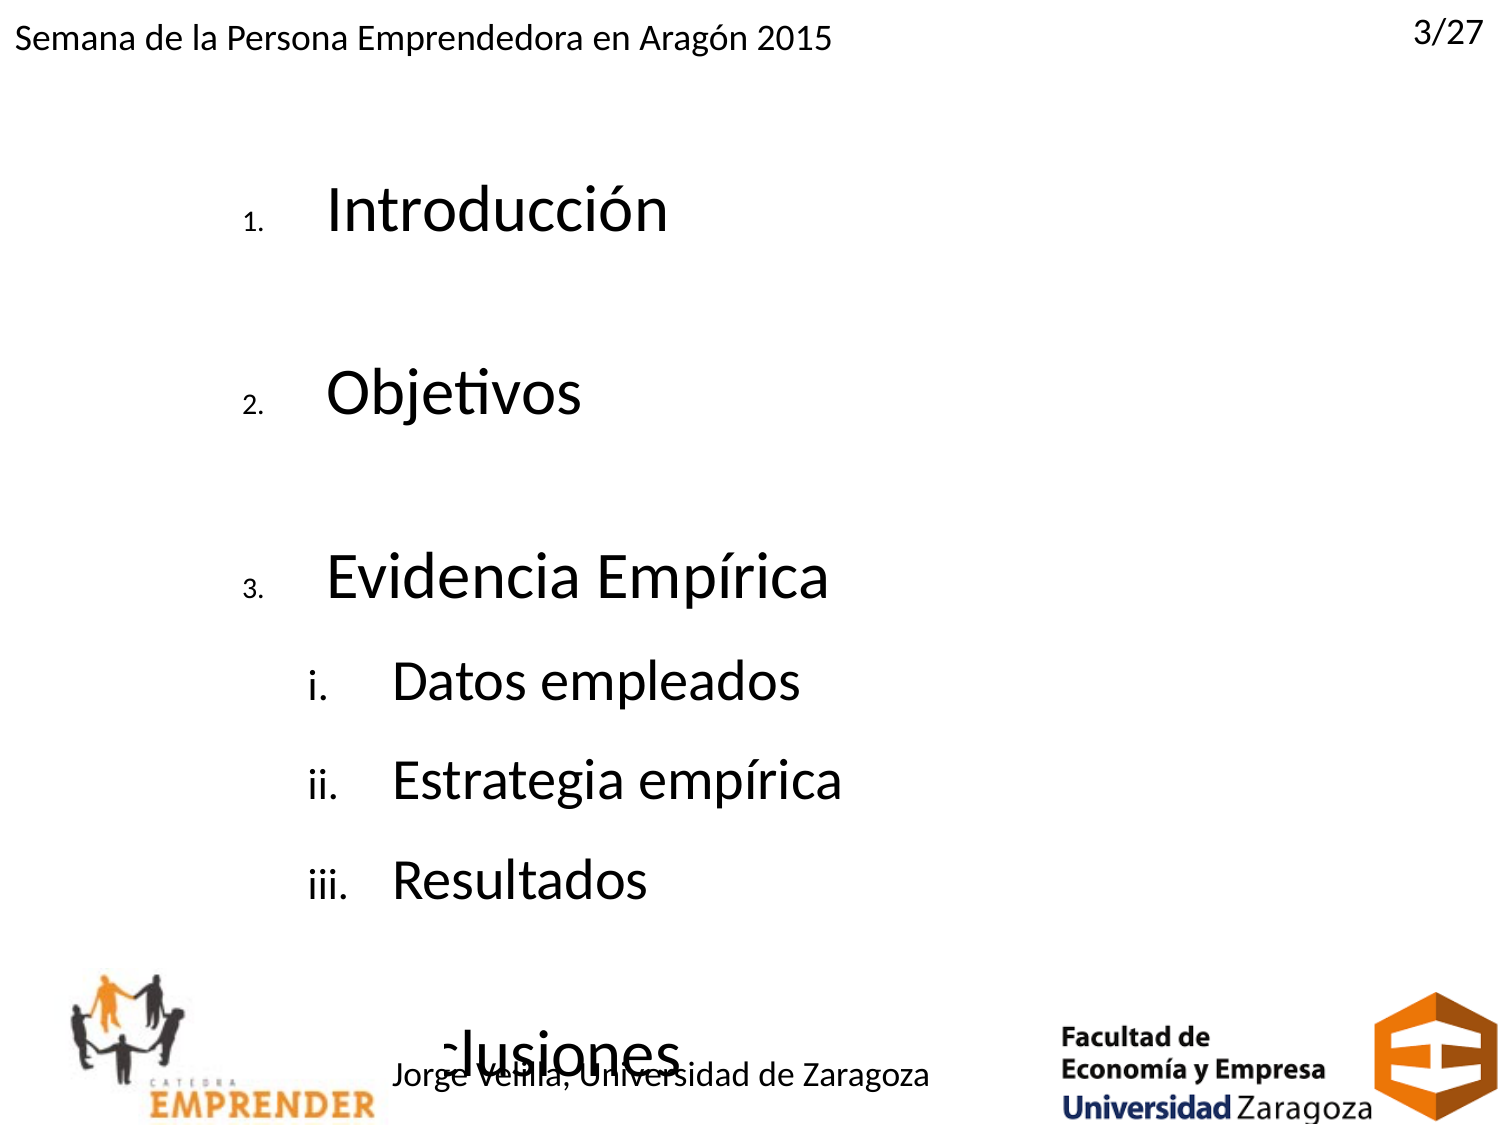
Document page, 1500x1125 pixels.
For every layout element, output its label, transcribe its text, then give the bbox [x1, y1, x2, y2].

slide_number <número>/27 [1398, 0, 1500, 57]
list Introducción Objetivos Evidencia Empírica Datos empleados Estrategia empírica Resultados Conclusiones [227, 156, 1299, 993]
picture [0, 968, 444, 1125]
picture [1050, 992, 1500, 1124]
text_box Jorge Velilla, Universidad de Zaragoza [377, 1043, 946, 1101]
text_box Semana de la Persona Emprendedora en Aragón 2015 [0, 5, 857, 66]
